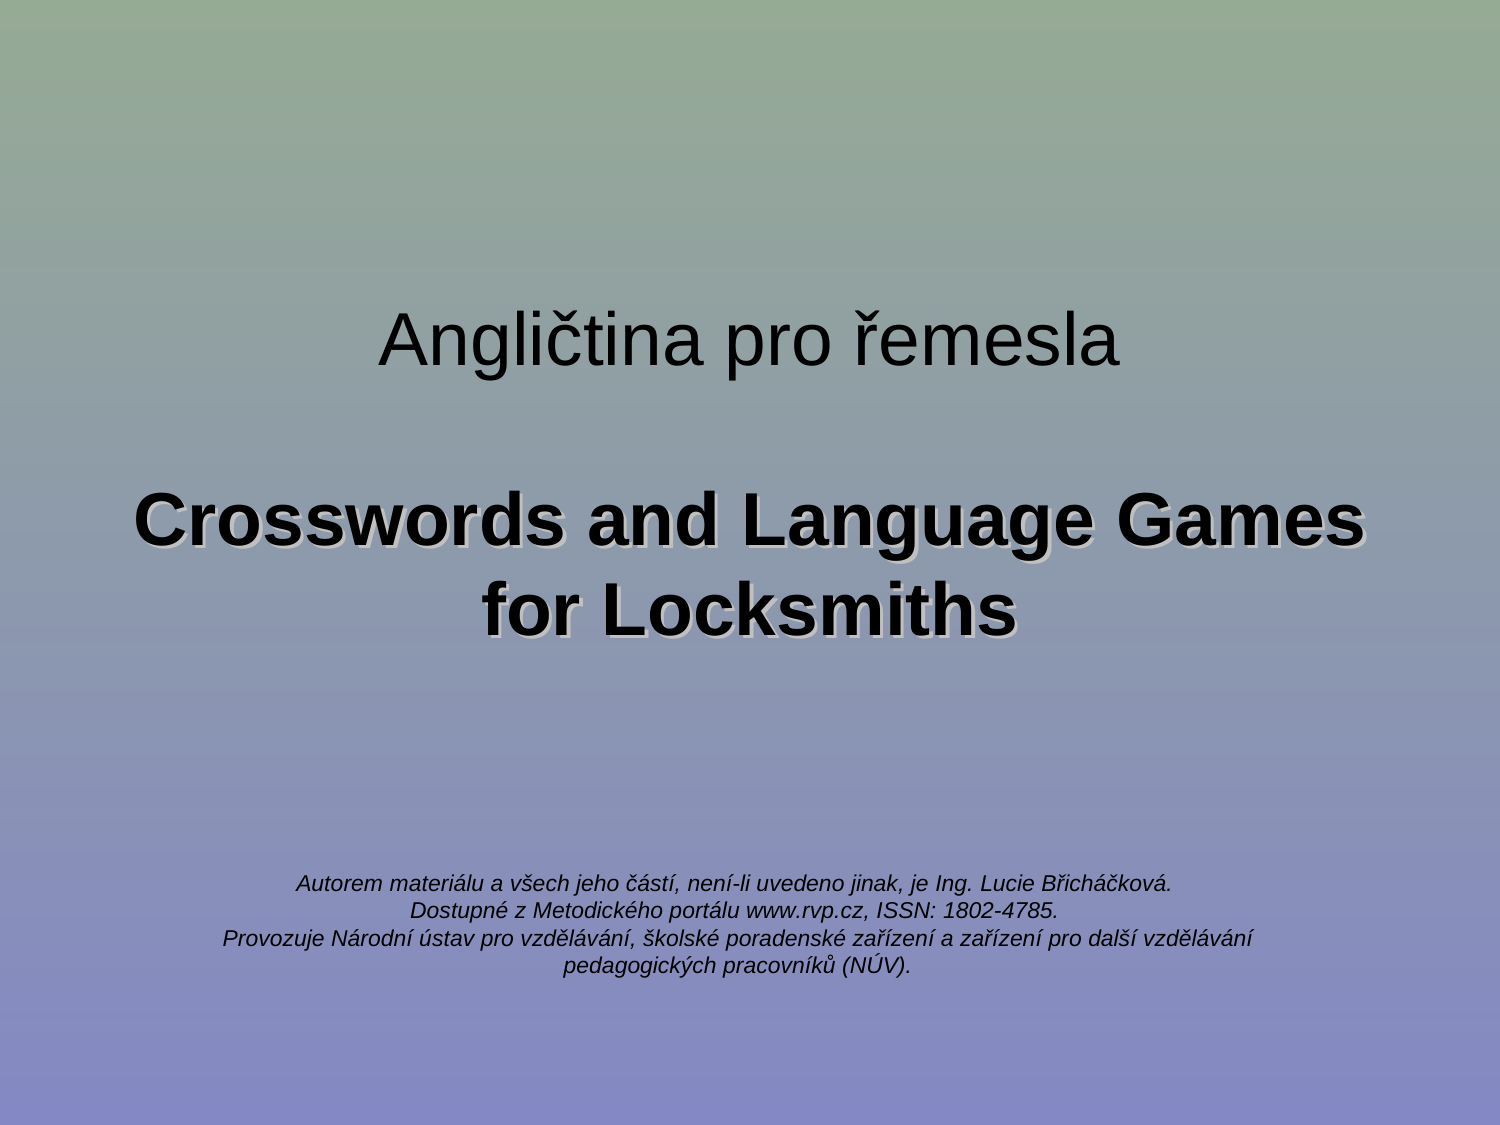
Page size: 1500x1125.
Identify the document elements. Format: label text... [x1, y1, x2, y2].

text_box Autorem materiálu a všech jeho částí, není-li uvedeno jinak, je Ing. Lucie Břicháčková. Dostupné z Metodického portálu www.rvp.cz, ISSN: 1802-4785. Provozuje Národní ústav pro vzdělávání, školské poradenské zařízení a zařízení pro další vzdělávání pedagogických pracovníků (NÚV). [135, 774, 1341, 1014]
title Angličtina pro řemesla Crosswords and Language Games for Locksmiths [112, 282, 1388, 658]
